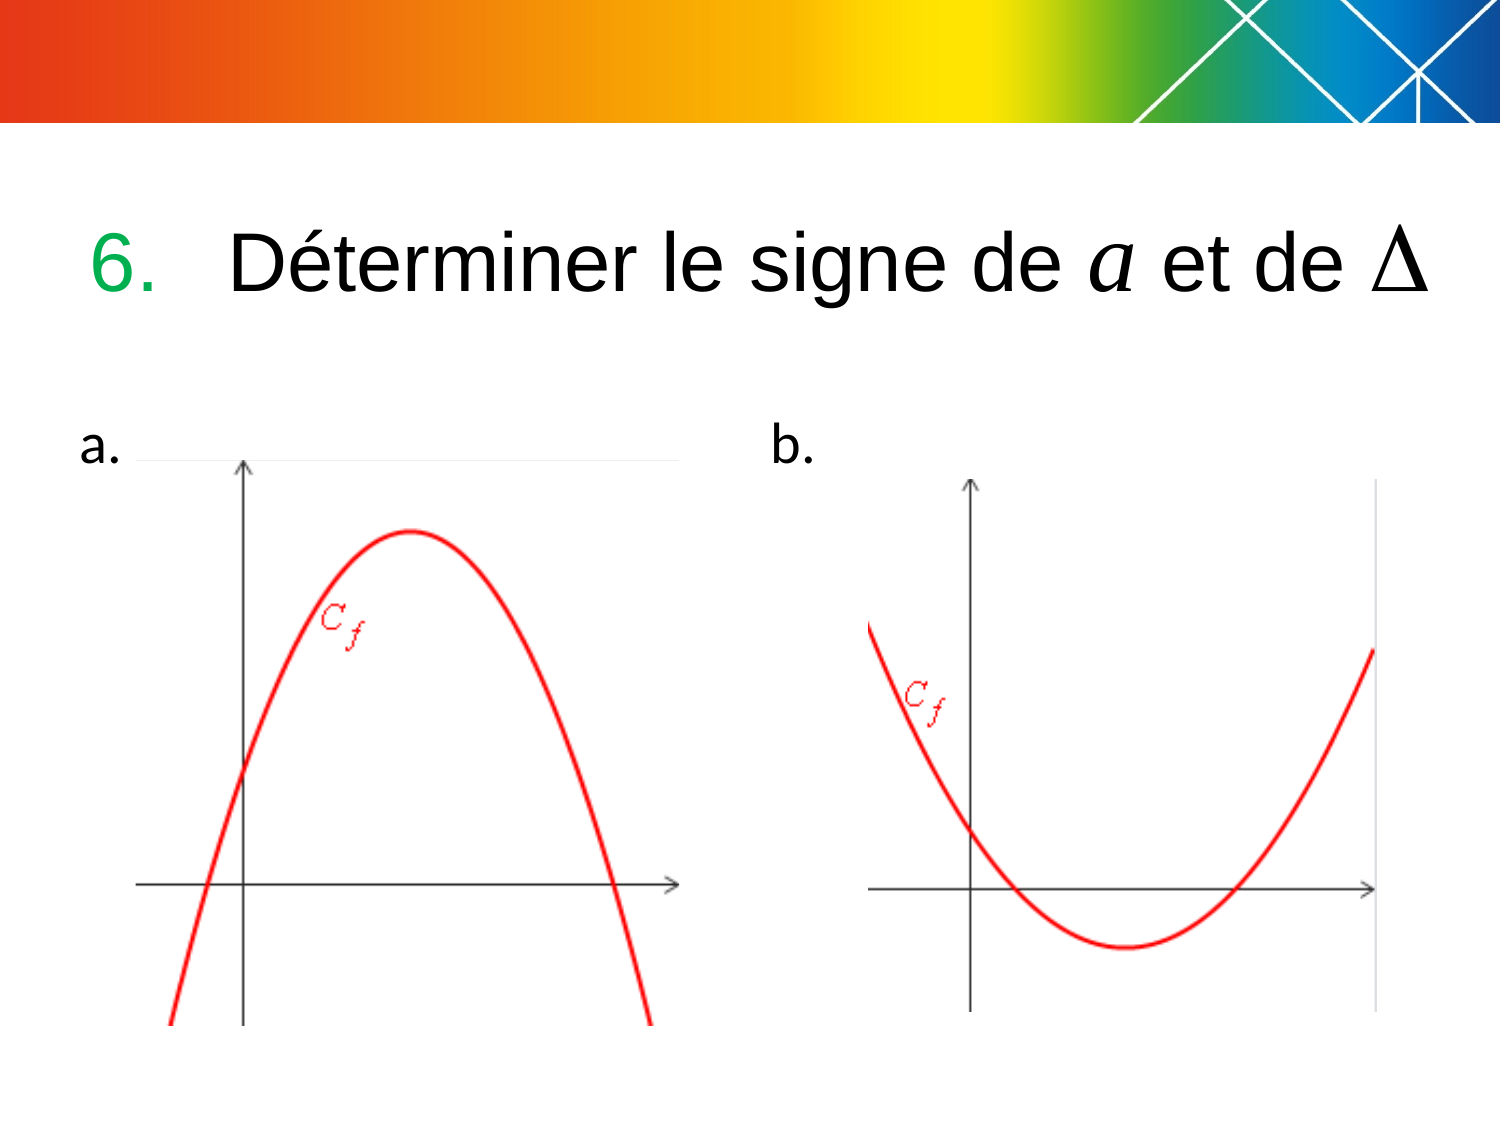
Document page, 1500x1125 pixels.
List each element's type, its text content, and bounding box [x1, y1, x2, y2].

picture [868, 479, 1377, 1012]
text_box Déterminer le signe de a et de  [75, 164, 1500, 339]
table_header a. [65, 397, 756, 1011]
picture [1340, 0, 1500, 123]
picture [135, 460, 680, 1026]
table_header b. [756, 397, 1447, 1011]
picture [0, 0, 1359, 123]
